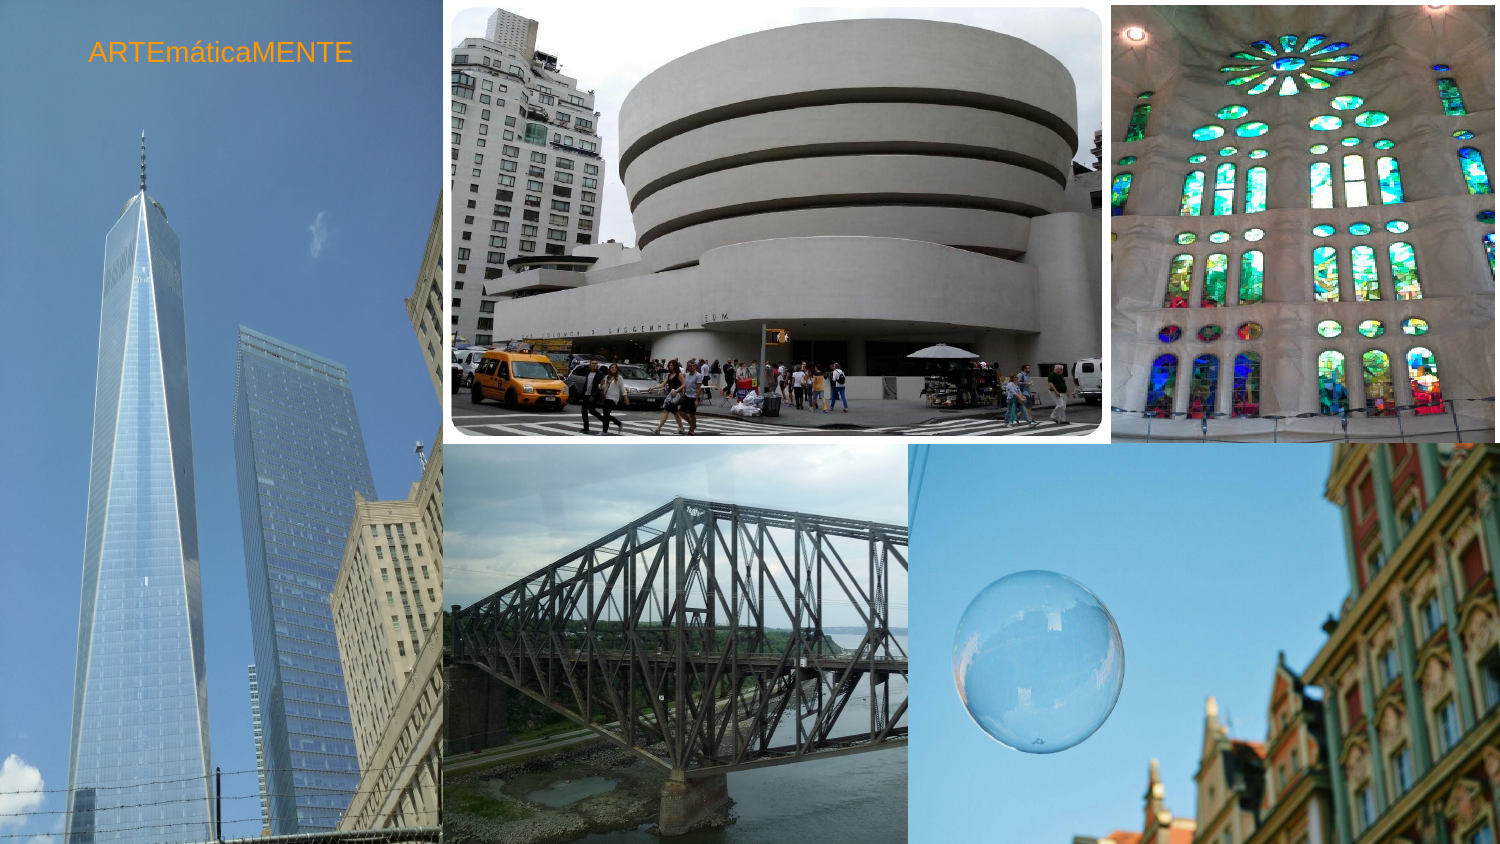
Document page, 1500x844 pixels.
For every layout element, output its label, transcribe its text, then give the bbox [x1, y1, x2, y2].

picture [0, 0, 1500, 844]
text_box ARTEmáticaMENTE [4, 25, 438, 103]
